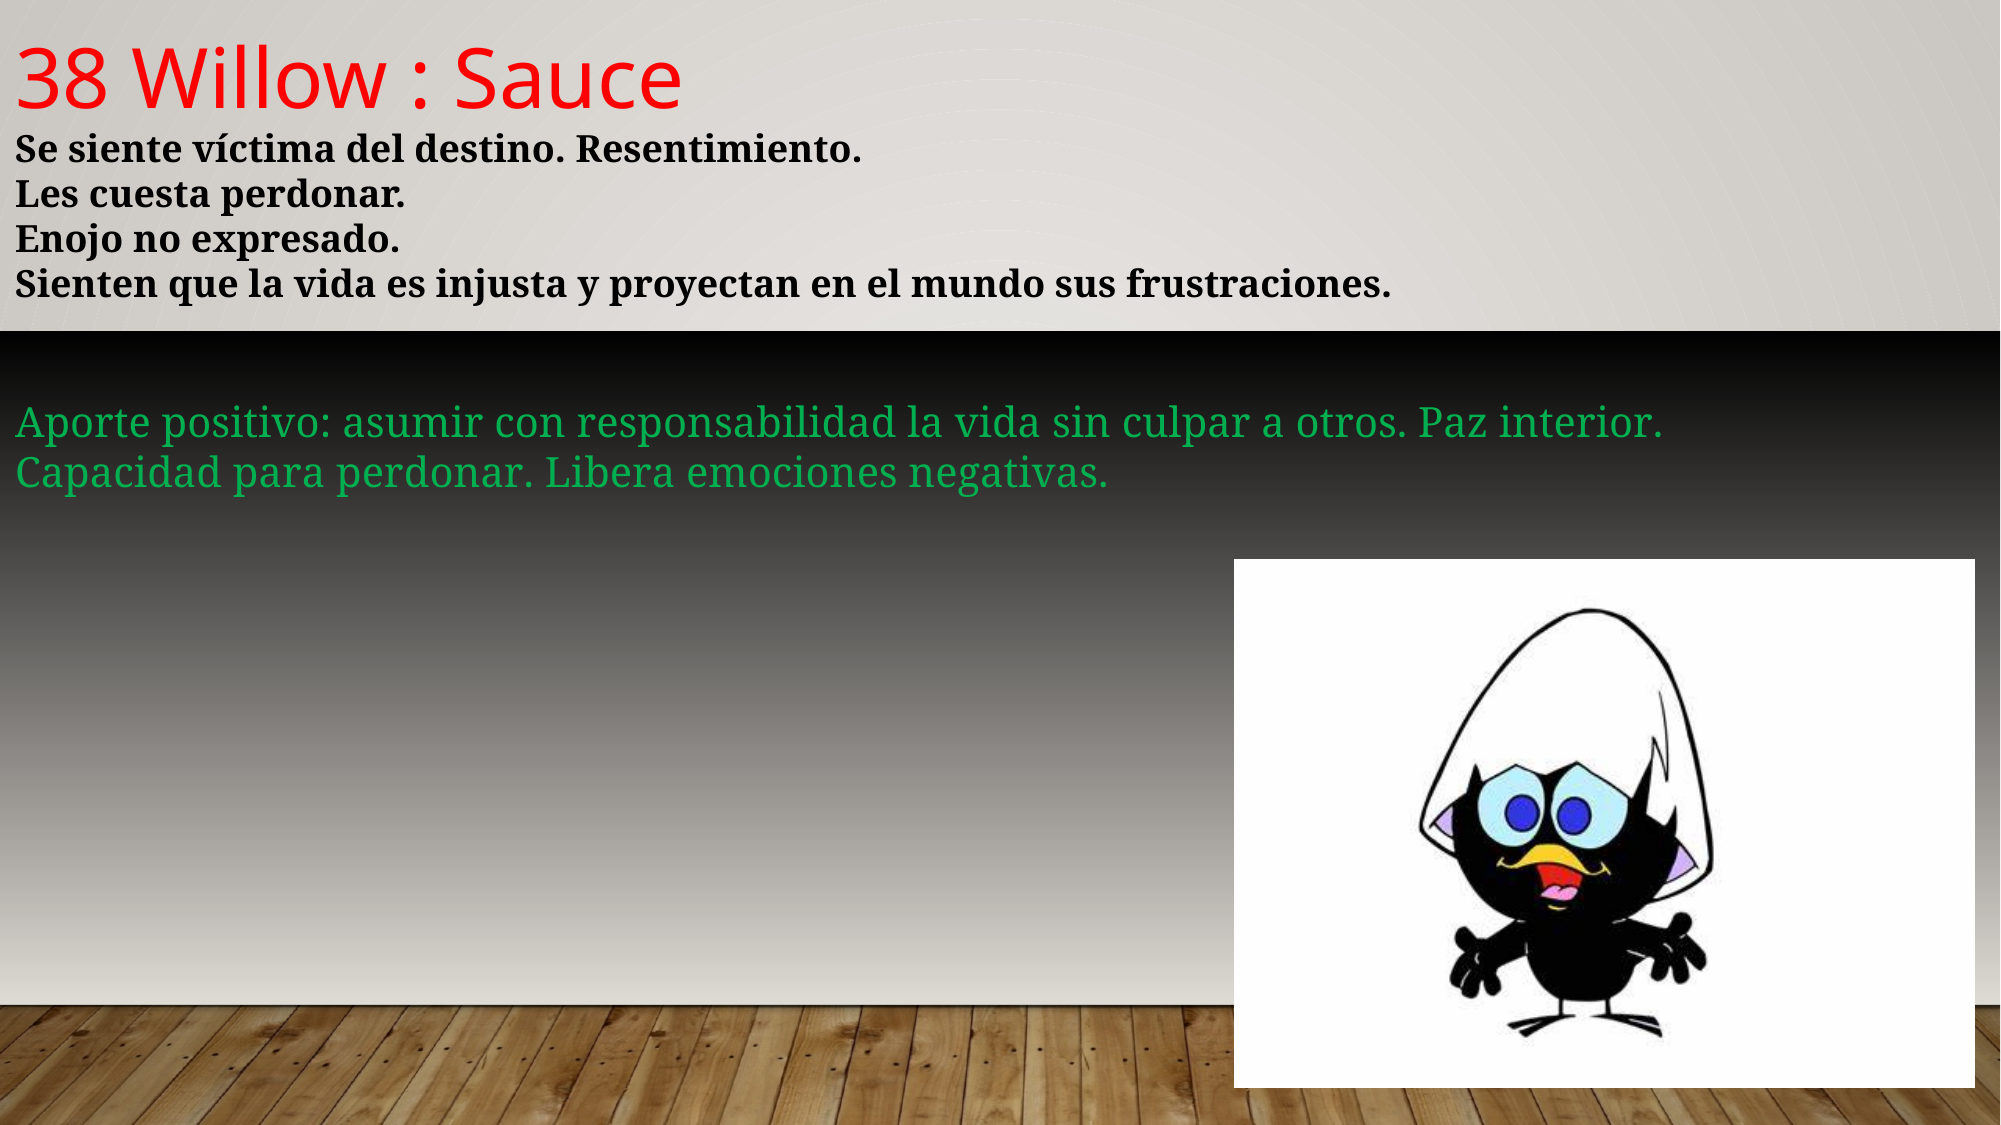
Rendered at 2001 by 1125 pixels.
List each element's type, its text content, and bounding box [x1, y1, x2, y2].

text_box 38 Willow : Sauce Se siente víctima del destino. Resentimiento. Les cuesta perdonar. Enojo no expresado. Sienten que la vida es injusta y proyectan en el mundo sus frustraciones. Aporte positivo: asumir con responsabilidad la vida sin culpar a otros. Paz interior. Capacidad para perdonar. Libera emociones negativas. [0, 18, 1820, 548]
picture [1234, 559, 1975, 1088]
